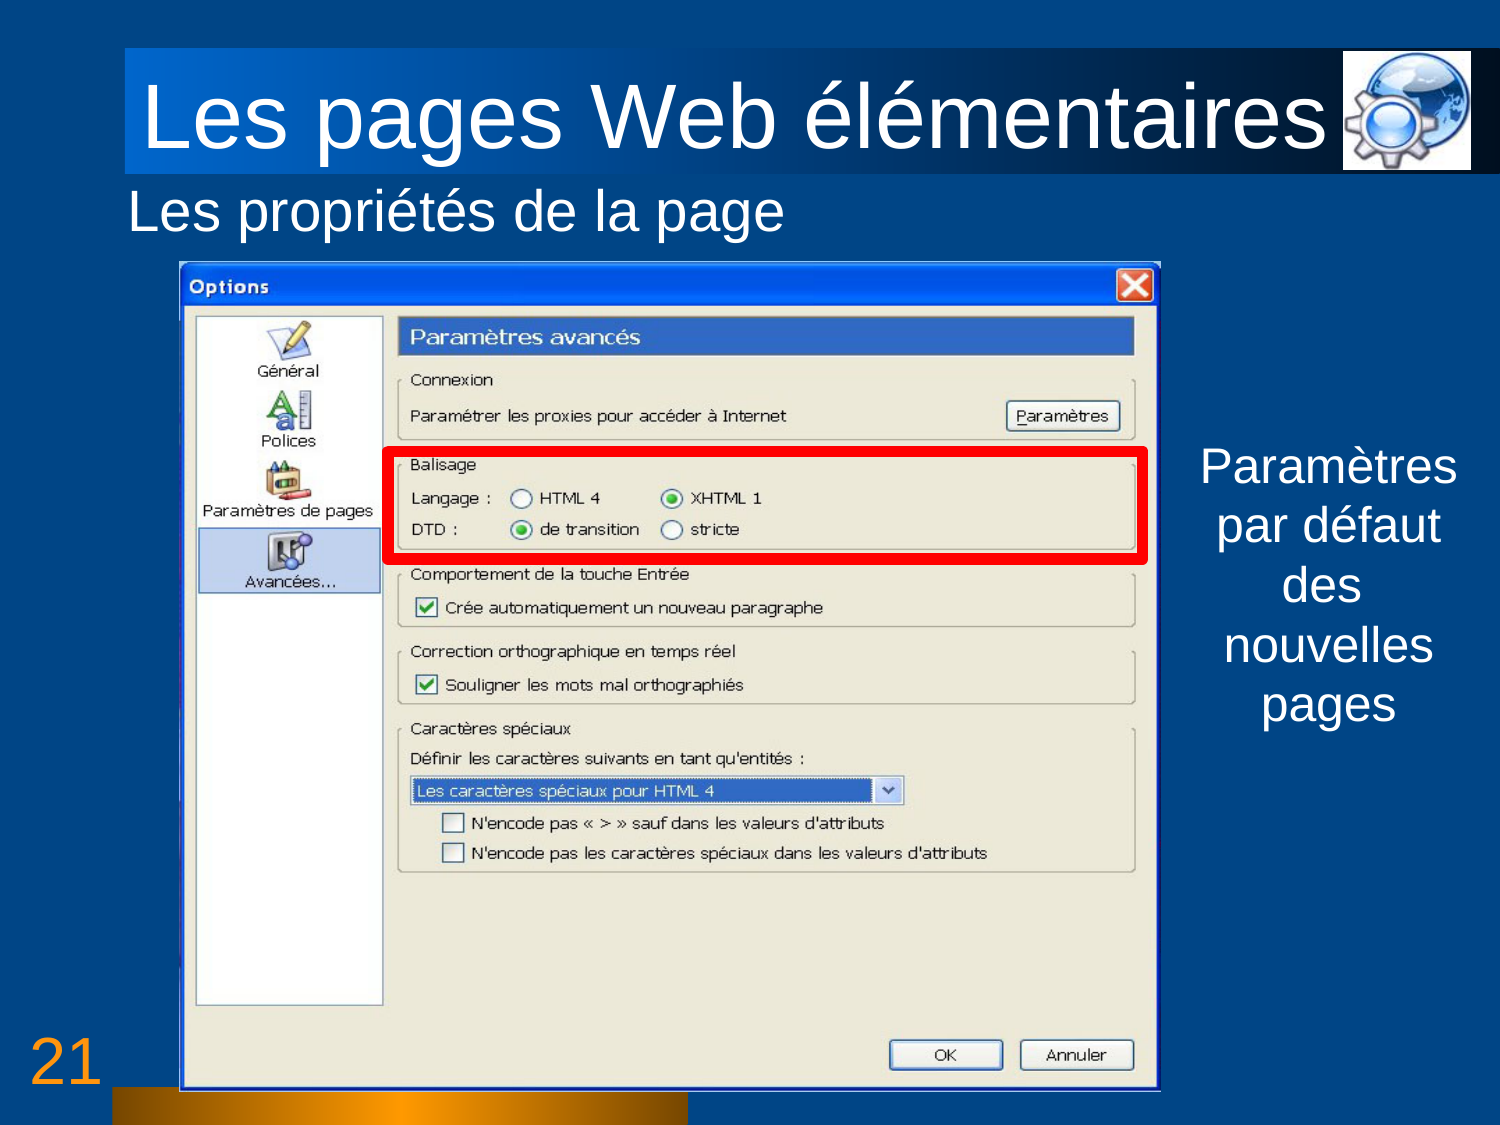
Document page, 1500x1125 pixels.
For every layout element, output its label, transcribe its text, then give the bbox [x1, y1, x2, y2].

title Les pages Web élémentaires [126, 52, 1473, 181]
text_box Paramètres par défaut des nouvelles pages [1184, 430, 1474, 801]
list Les propriétés de la page [112, 171, 1270, 333]
picture [179, 333, 1161, 1092]
